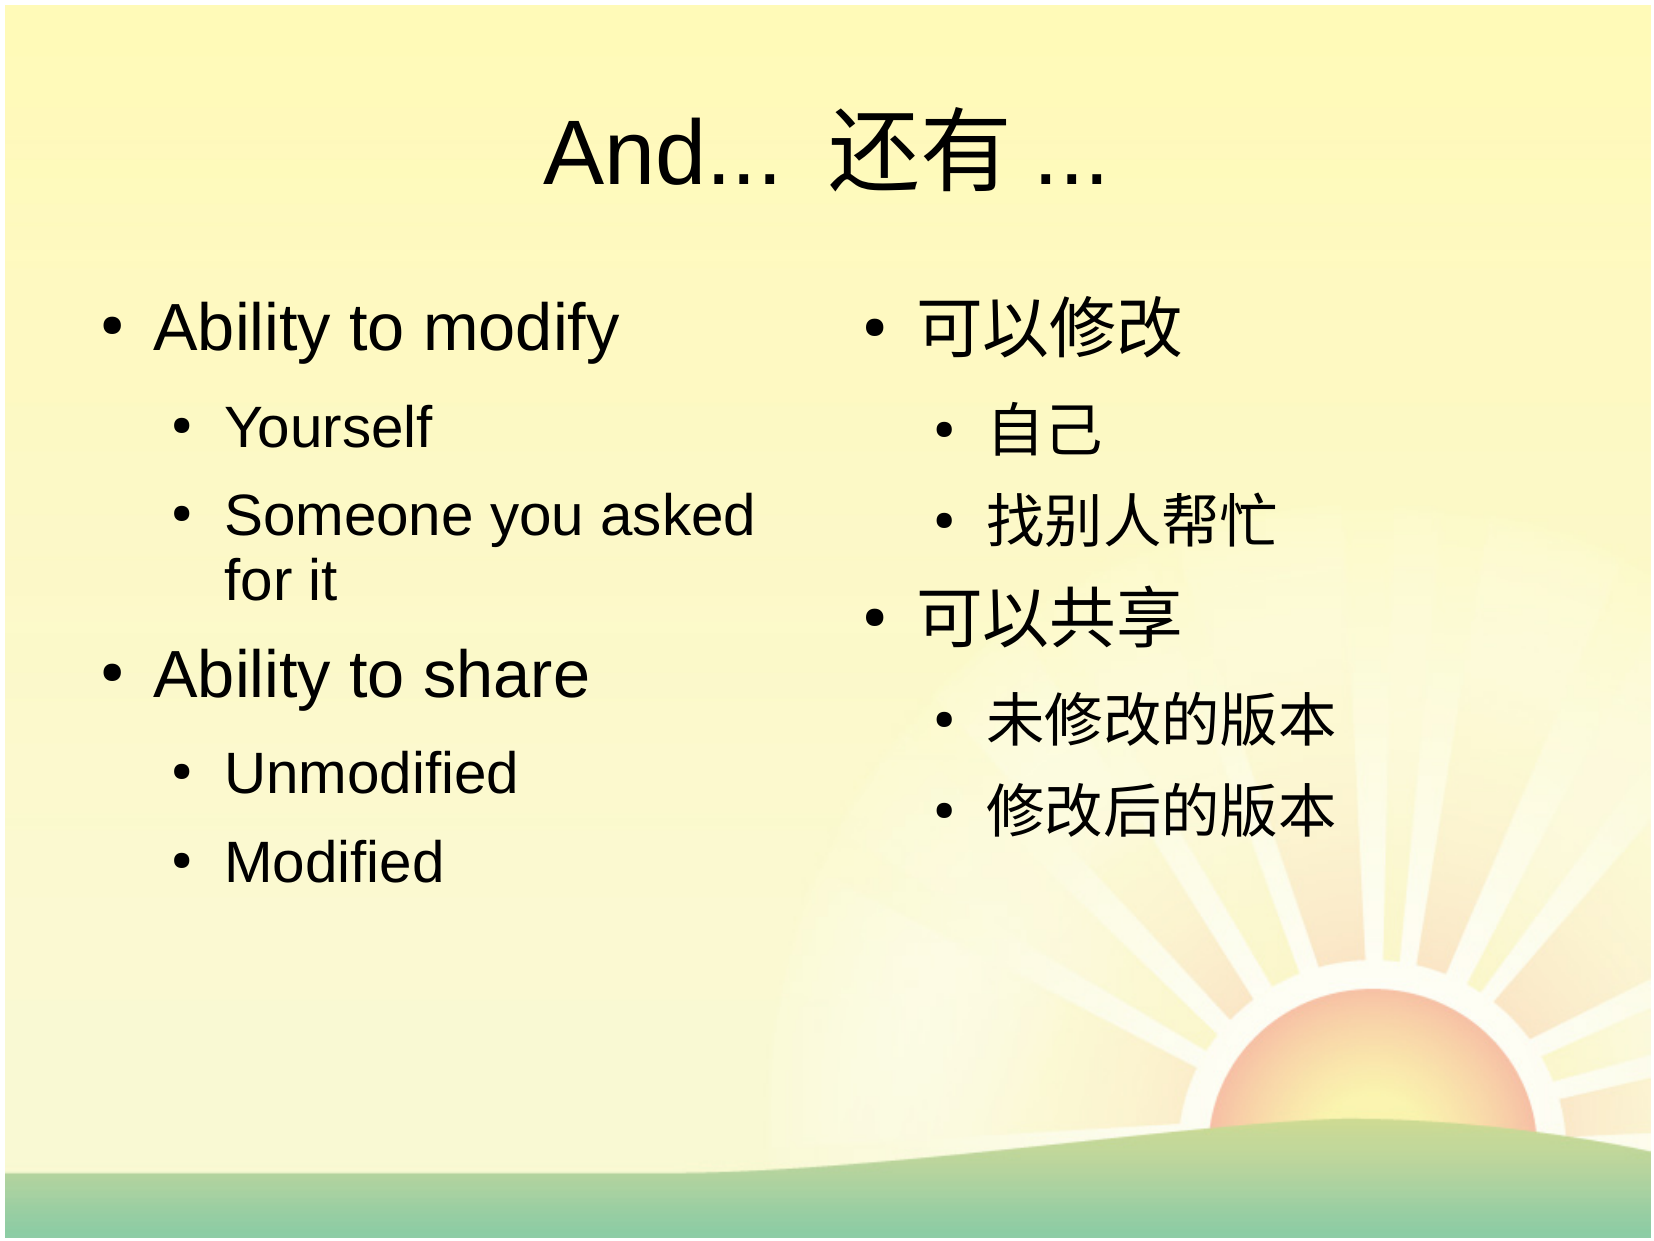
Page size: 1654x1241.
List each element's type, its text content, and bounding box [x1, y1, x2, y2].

title And... 还有... [82, 49, 1571, 257]
picture [5, 5, 1651, 1238]
list 可以修改 自己 找别人帮忙 可以共享 未修改的版本 修改后的版本 [845, 290, 1572, 1010]
list Ability to modify Yourself Someone you asked for it Ability to share Unmodified Modified [82, 290, 809, 1010]
